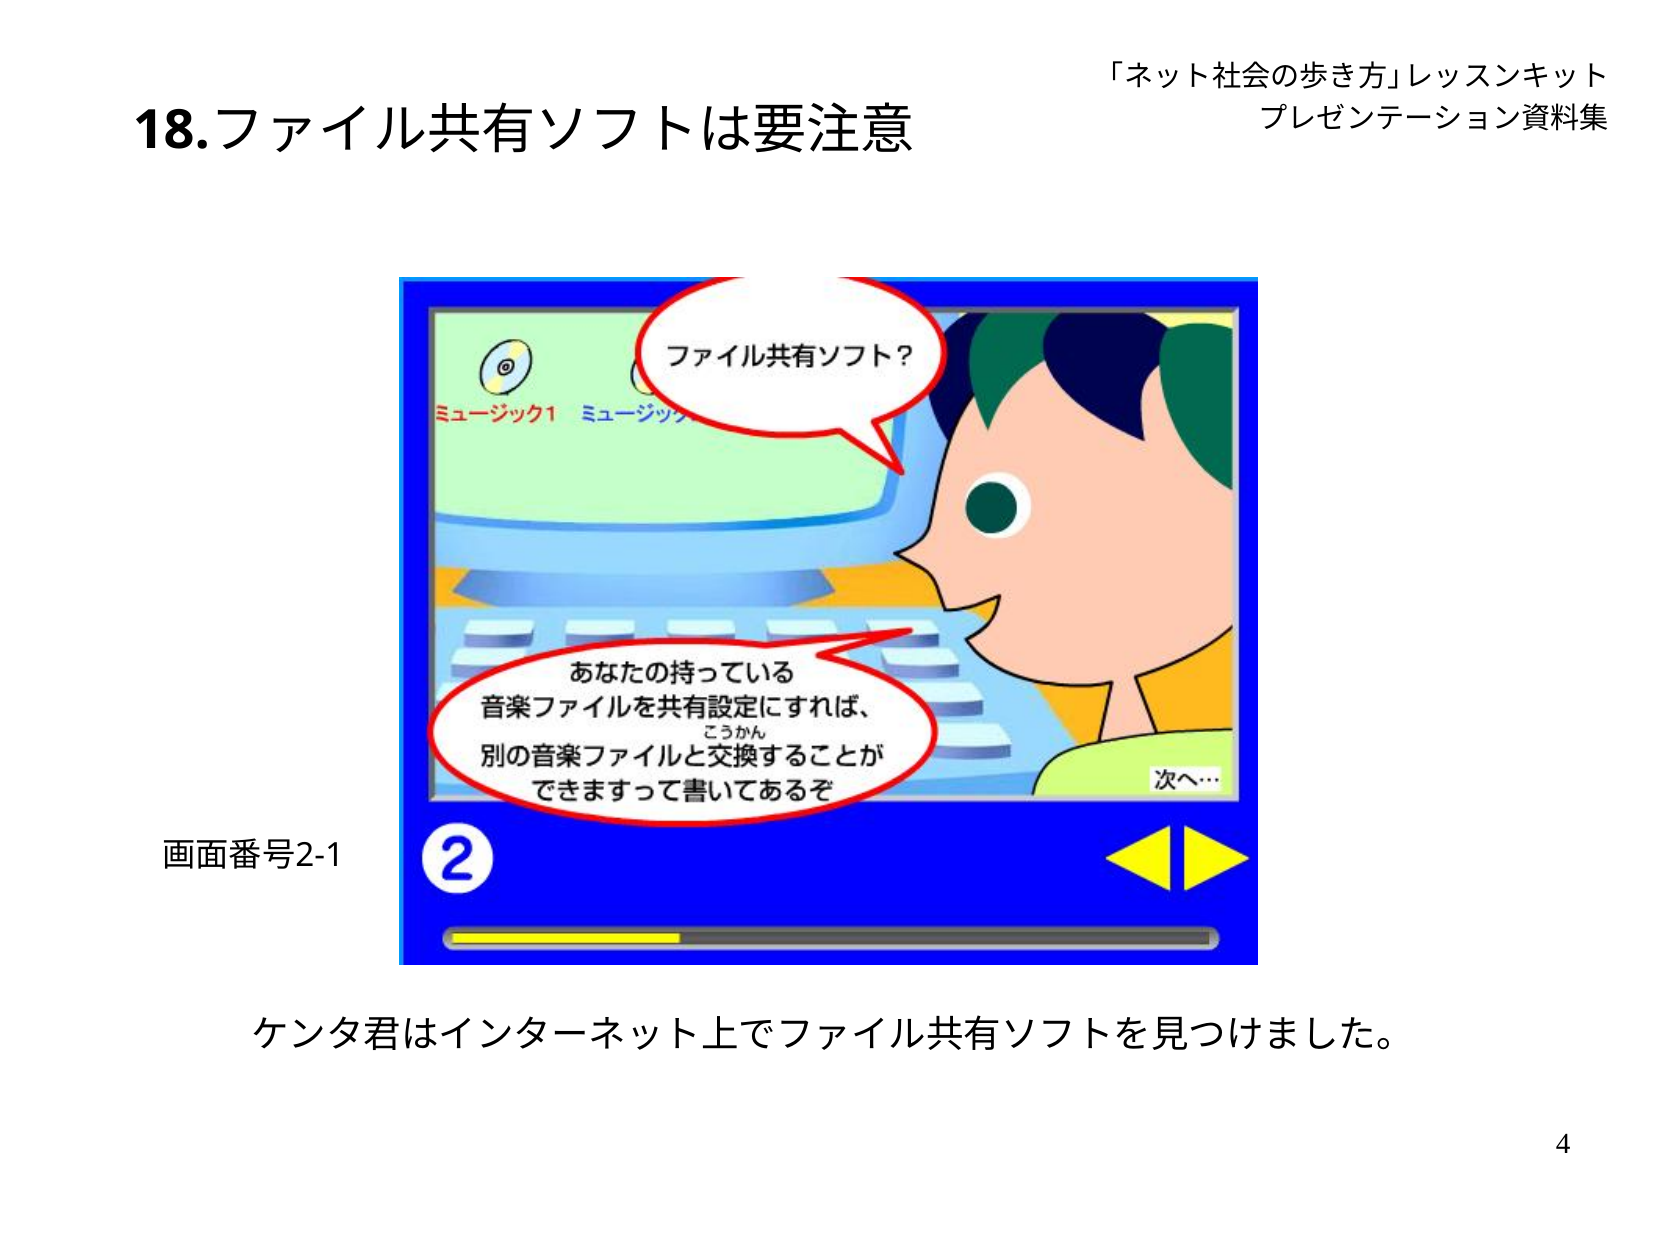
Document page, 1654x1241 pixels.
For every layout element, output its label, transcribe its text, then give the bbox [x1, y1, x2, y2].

text_box 「ネット社会の歩き方」レッスンキットプレゼンテーション資料集 [1062, 44, 1625, 145]
text_box 画面番号2-1 [147, 826, 384, 882]
picture [399, 277, 1258, 965]
text_box ケンタ君はインターネット上でファイル共有ソフトを見つけました。 [236, 1003, 1447, 1074]
text_box 18.ファイル共有ソフトは要注意 [118, 88, 1241, 169]
